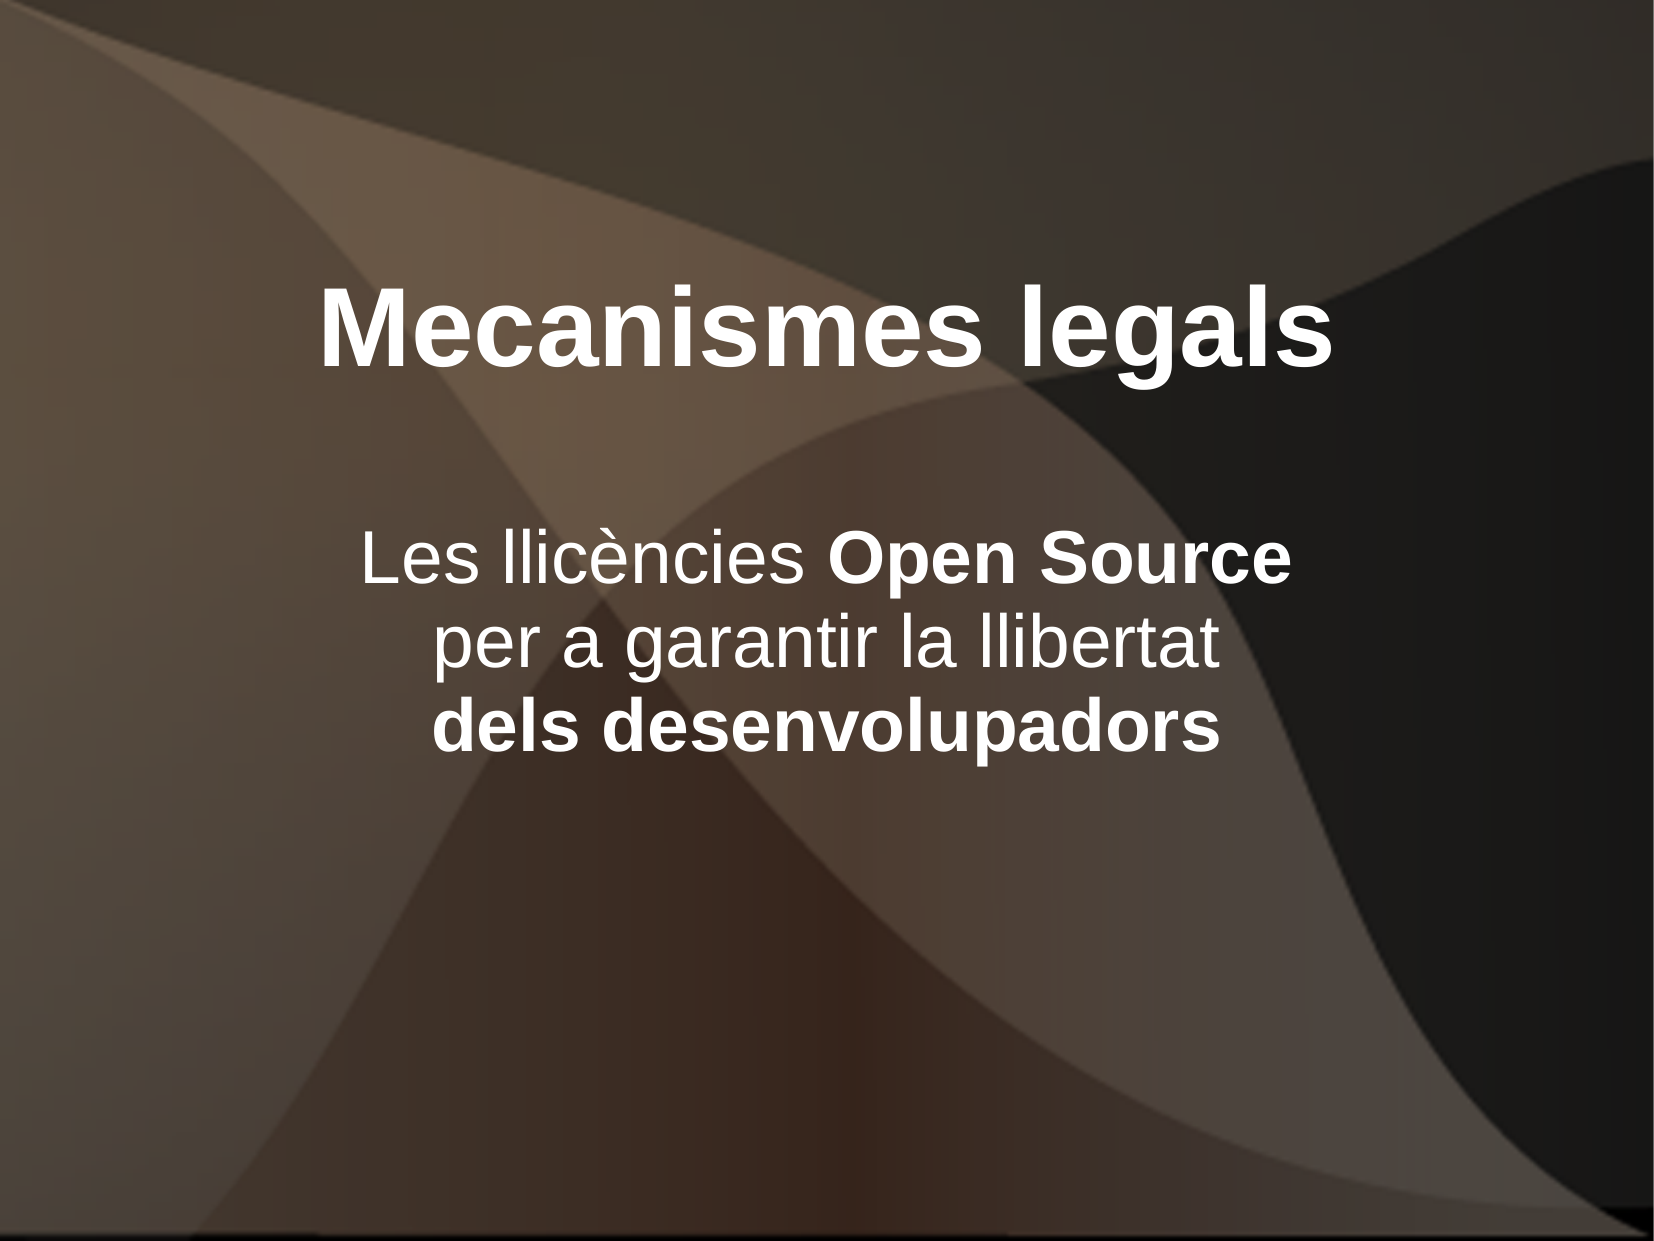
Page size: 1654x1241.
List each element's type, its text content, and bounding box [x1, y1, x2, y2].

picture [0, 0, 1654, 1241]
subtitle Mecanismes legals Les llicències Open Source per a garantir la llibertat dels desenvolupadors [82, 56, 1571, 1102]
